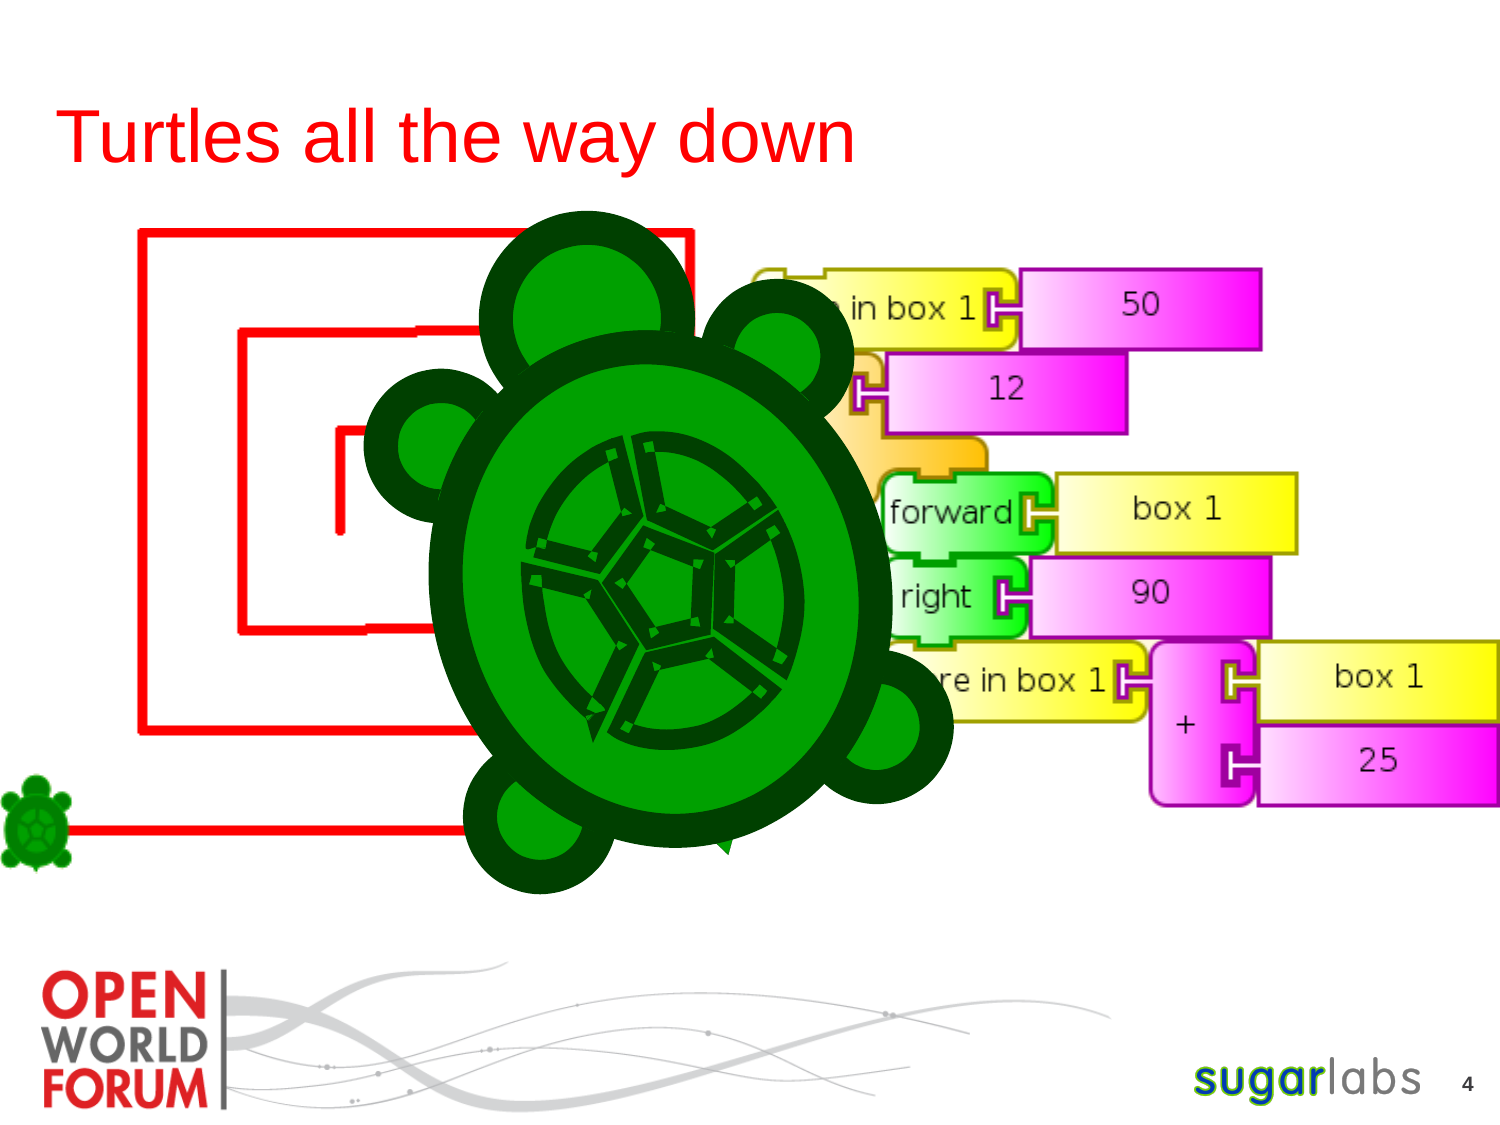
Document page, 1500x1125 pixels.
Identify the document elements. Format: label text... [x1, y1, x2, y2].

picture [1194, 1057, 1420, 1106]
title Turtles all the way down [55, 42, 1406, 231]
picture [0, 177, 1500, 928]
picture [41, 957, 1112, 1119]
